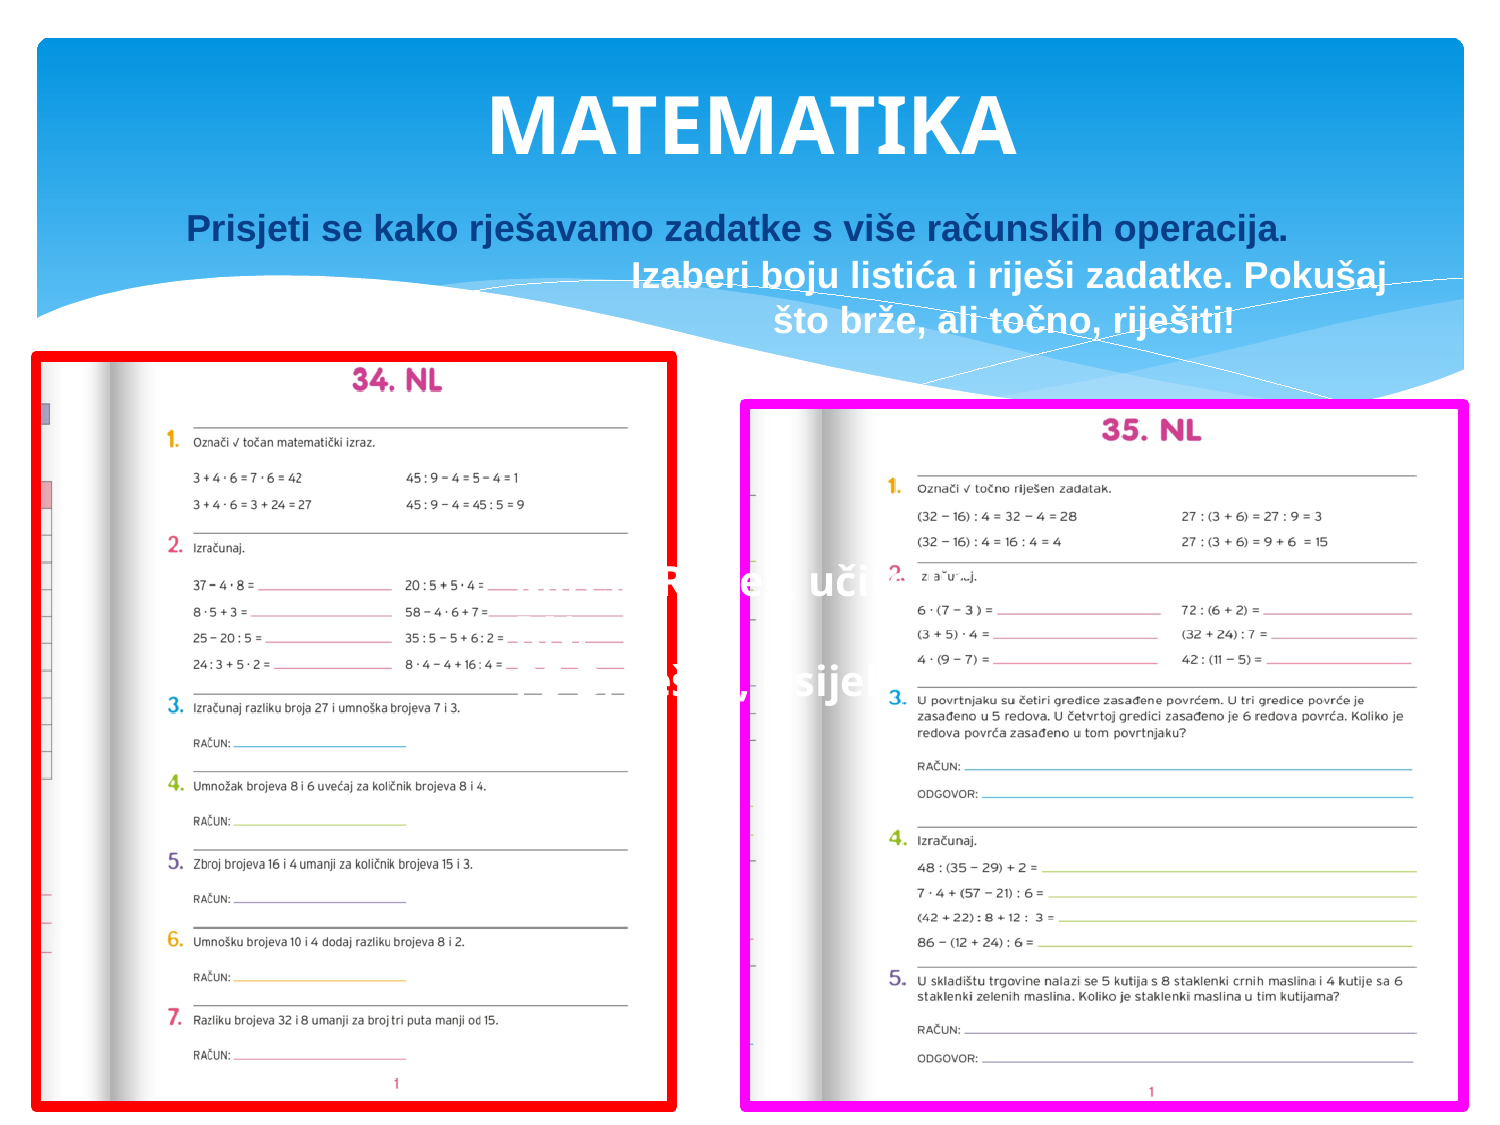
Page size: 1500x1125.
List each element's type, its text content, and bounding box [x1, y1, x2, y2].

text_box MATEMATIKA [76, 66, 1427, 178]
text_box Mirela Rudec, učiteljica RN, PŠ Briješće, Osijek [499, 547, 1015, 713]
text_box Izaberi boju listića i riješi zadatke. Pokušaj što brže, ali točno, riješiti! [596, 243, 1424, 386]
picture [750, 408, 1459, 1102]
picture [41, 361, 668, 1102]
text_box Prisjeti se kako rješavamo zadatke s više računskih operacija. [171, 196, 1305, 279]
